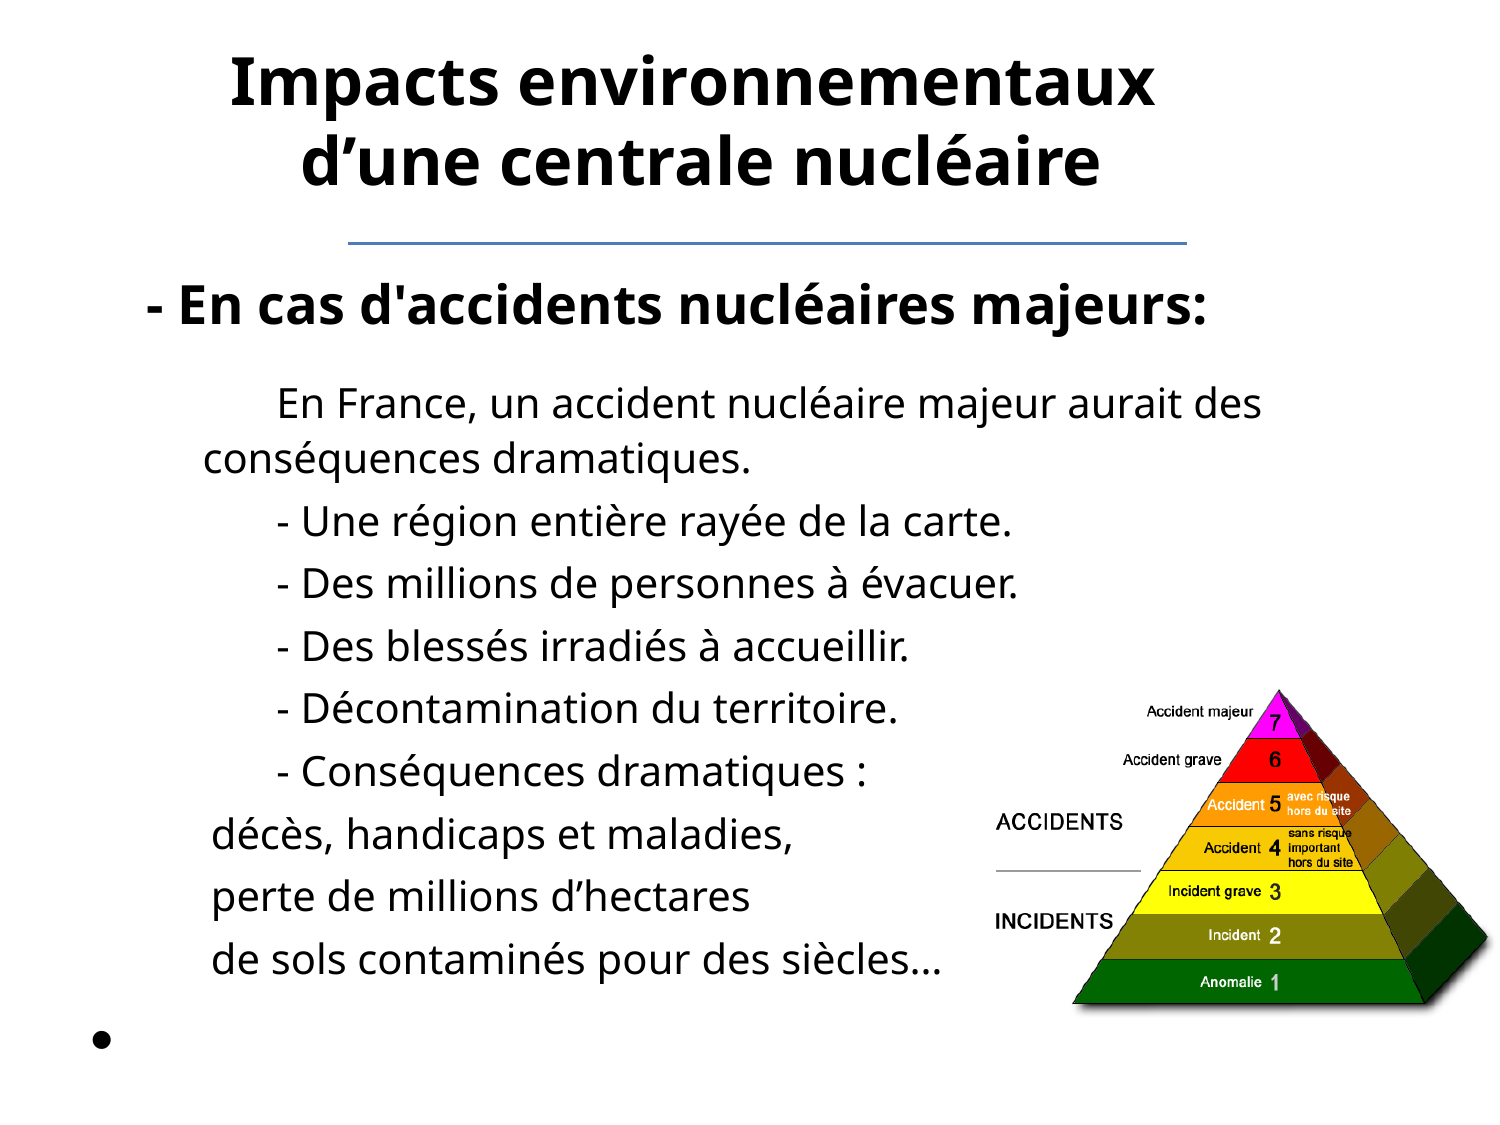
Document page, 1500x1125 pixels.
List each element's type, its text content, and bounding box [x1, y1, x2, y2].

list - En cas d'accidents nucléaires majeurs: En France, un accident nucléaire majeur aurait des conséquences dramatiques. - Une région entière rayée de la carte. - Des millions de personnes à évacuer. - Des blessés irradiés à accueillir. - Décontamination du territoire. - Conséquences dramatiques : décès, handicaps et maladies, perte de millions d’hectares de sols contaminés pour des siècles… [75, 262, 1426, 1095]
picture [980, 675, 1500, 1028]
text_box Impacts environnementaux d’une centrale nucléaire [215, 30, 1429, 272]
